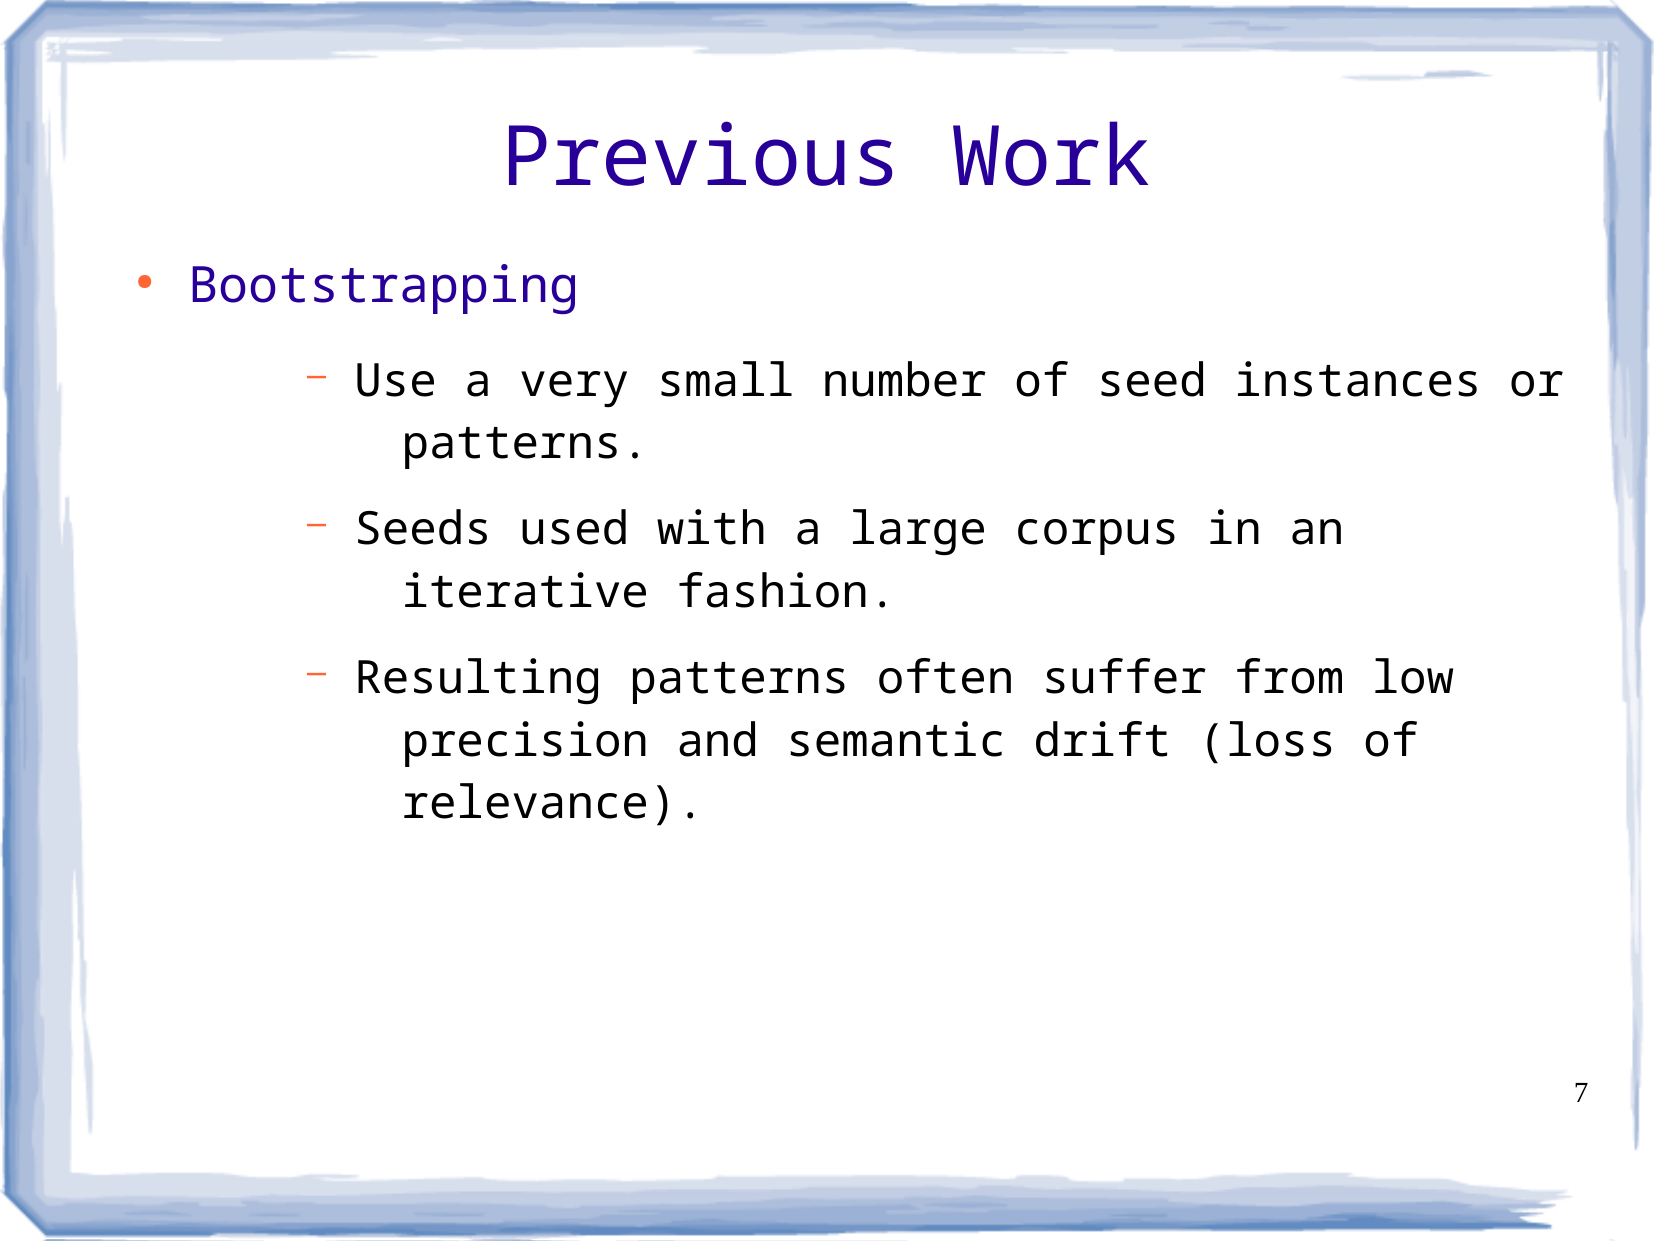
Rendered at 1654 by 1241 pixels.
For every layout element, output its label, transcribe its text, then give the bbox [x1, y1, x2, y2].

list Bootstrapping Use a very small number of seed instances or patterns. Seeds used with a large corpus in an iterative fashion. Resulting patterns often suffer from low precision and semantic drift (loss of relevance). [118, 257, 1571, 969]
picture [0, 0, 1654, 1241]
title Previous Work [82, 49, 1571, 257]
